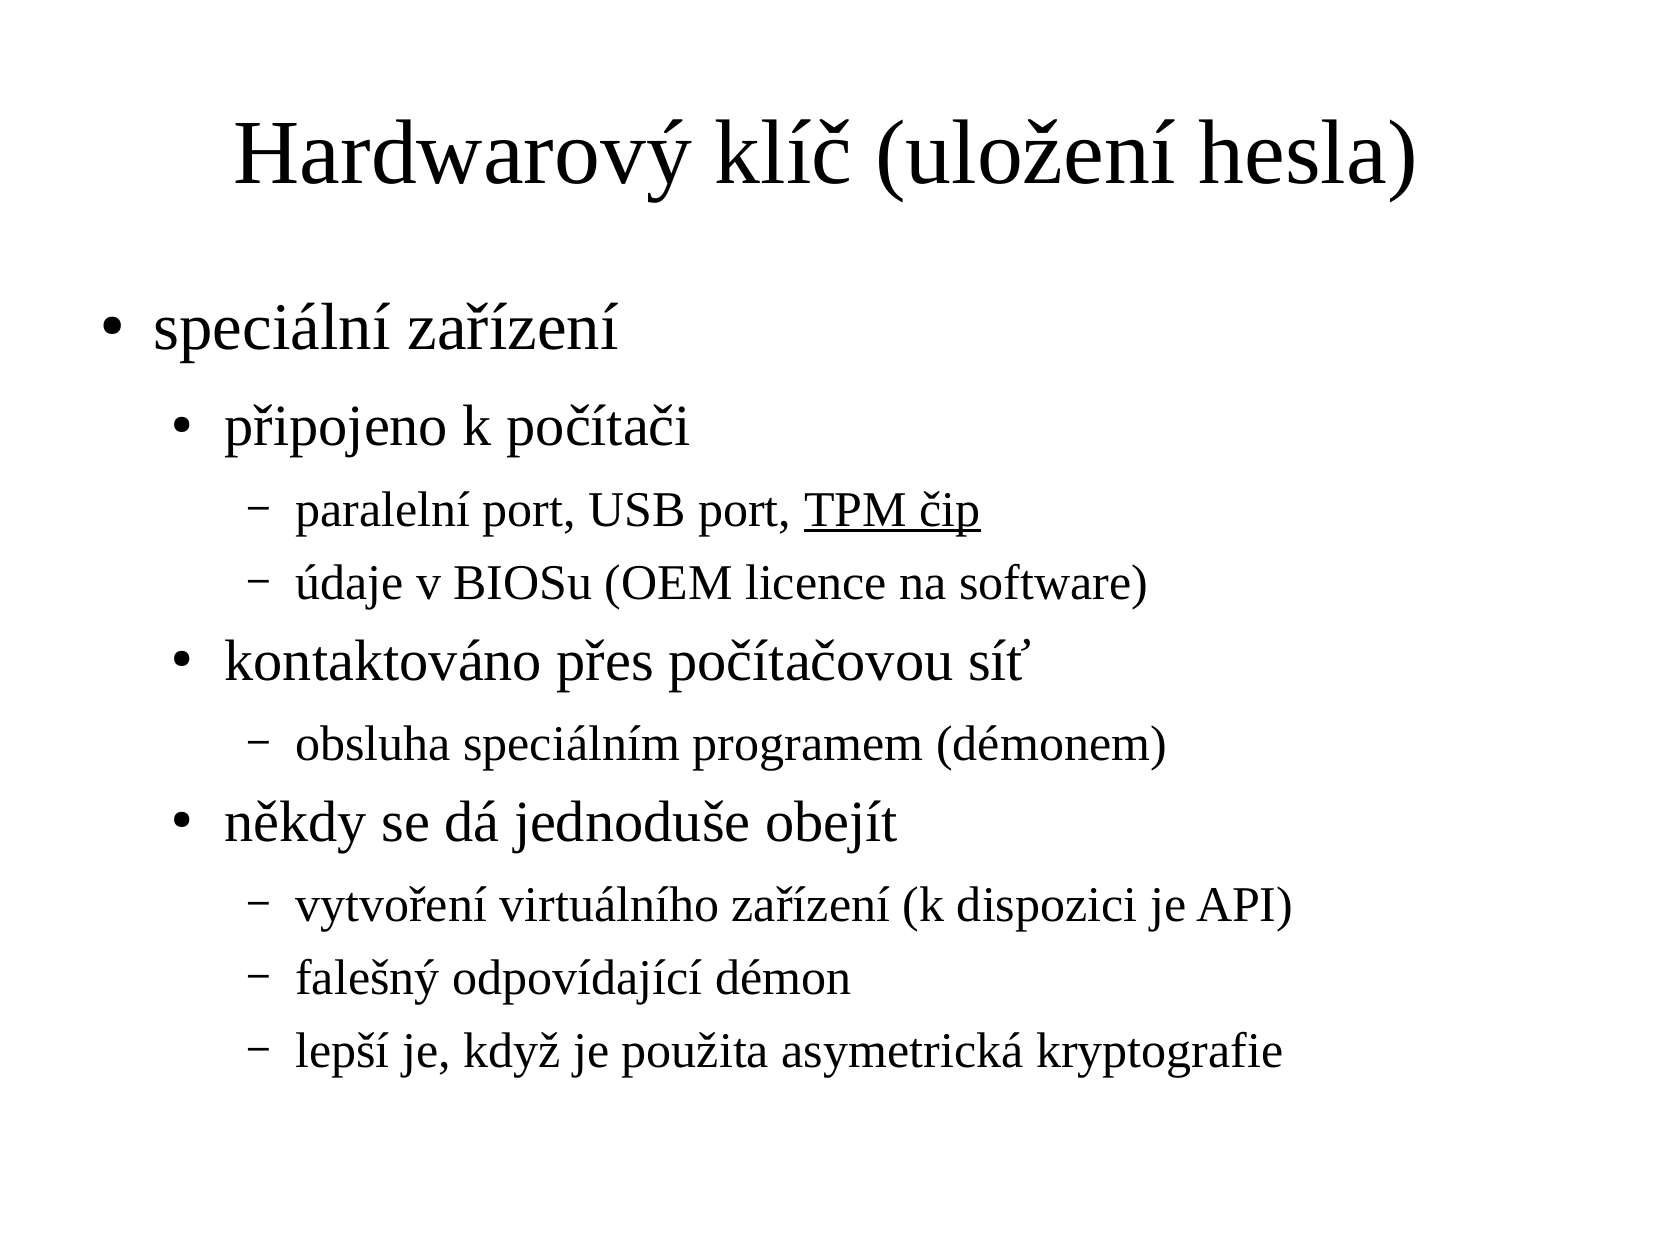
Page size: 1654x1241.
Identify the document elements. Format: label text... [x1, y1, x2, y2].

title Hardwarový klíč (uložení hesla) [82, 49, 1571, 257]
list speciální zařízení připojeno k počítači paralelní port, USB port, TPM čip údaje v BIOSu (OEM licence na software) kontaktováno přes počítačovou síť obsluha speciálním programem (démonem) někdy se dá jednoduše obejít vytvoření virtuálního zařízení (k dispozici je API) falešný odpovídající démon lepší je, když je použita asymetrická kryptografie [82, 290, 1571, 1211]
